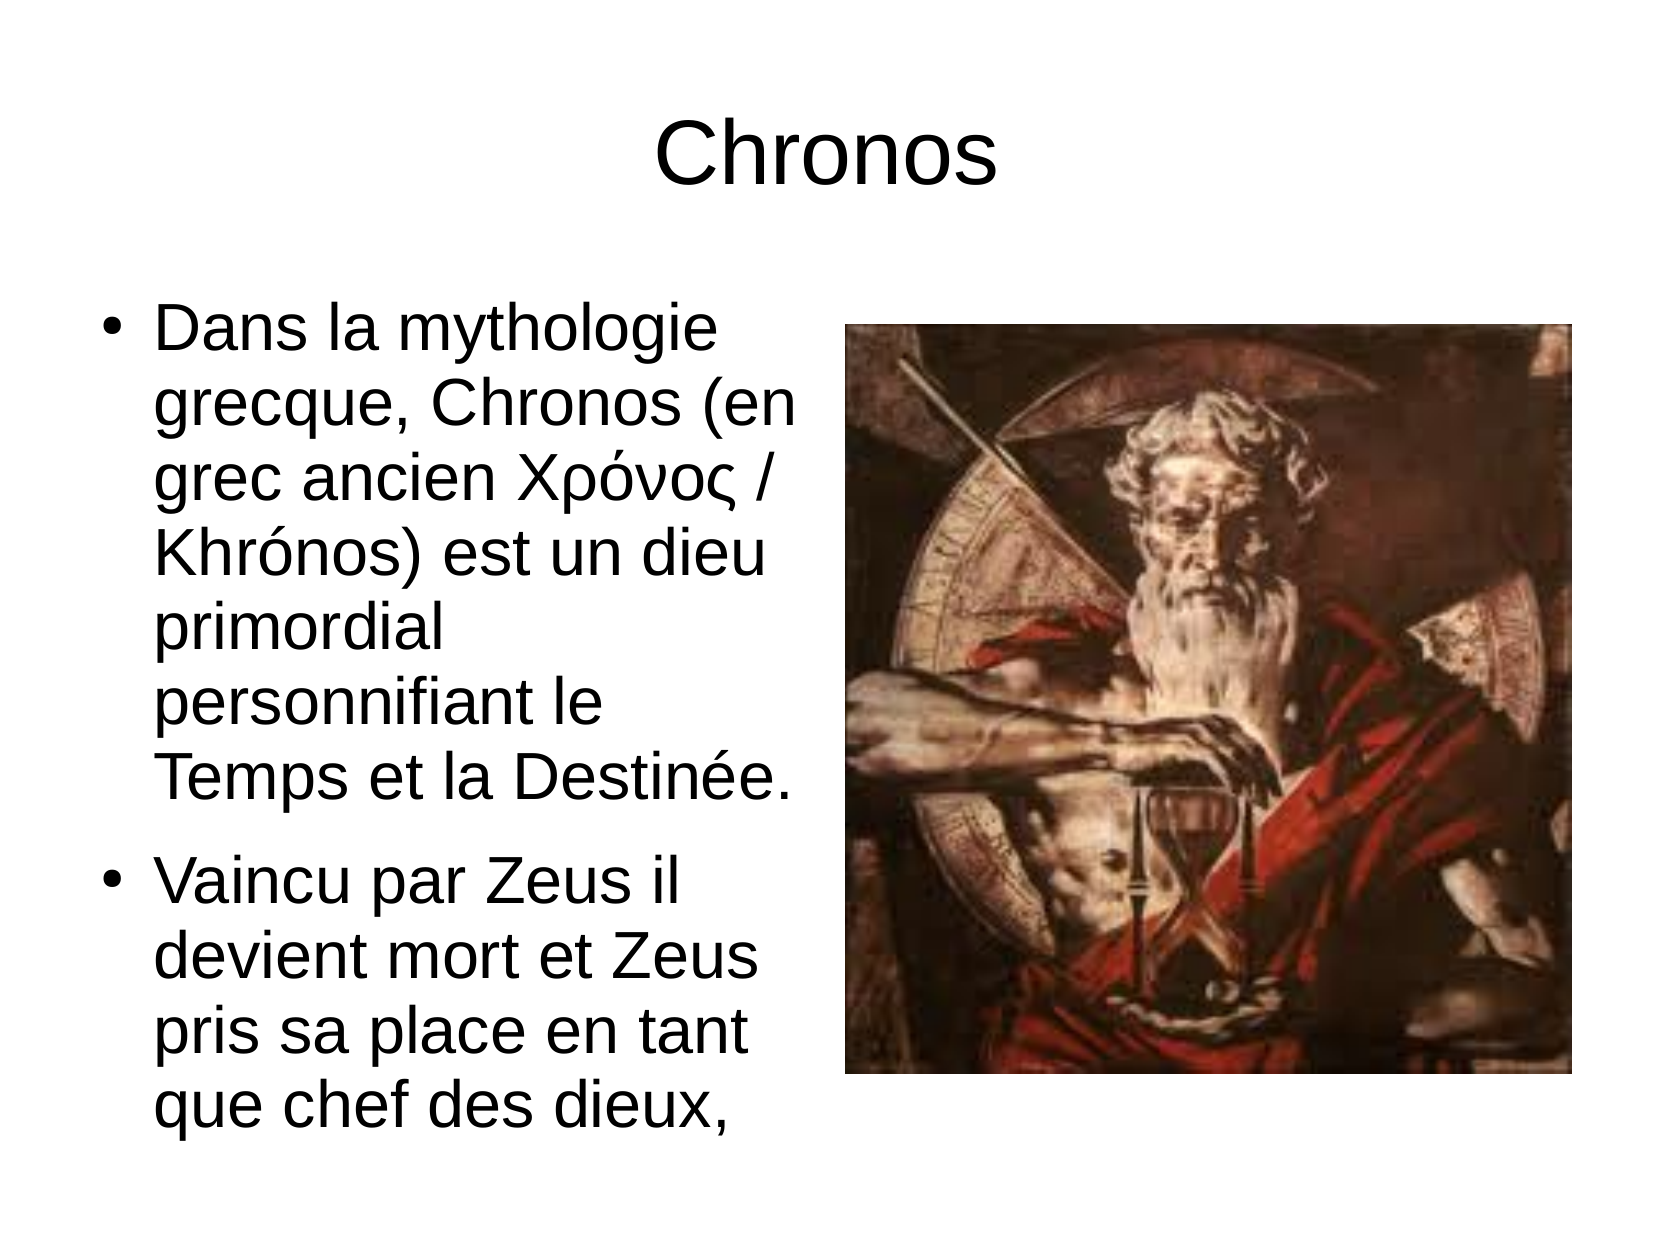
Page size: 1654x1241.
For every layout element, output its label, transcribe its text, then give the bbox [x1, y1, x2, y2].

list Dans la mythologie grecque, Chronos (en grec ancien Χρόνος / Khrónos) est un dieu primordial personnifiant le Temps et la Destinée. Vaincu par Zeus il devient mort et Zeus pris sa place en tant que chef des dieux, [82, 290, 809, 1143]
picture [845, 324, 1572, 1074]
title Chronos [82, 49, 1571, 257]
